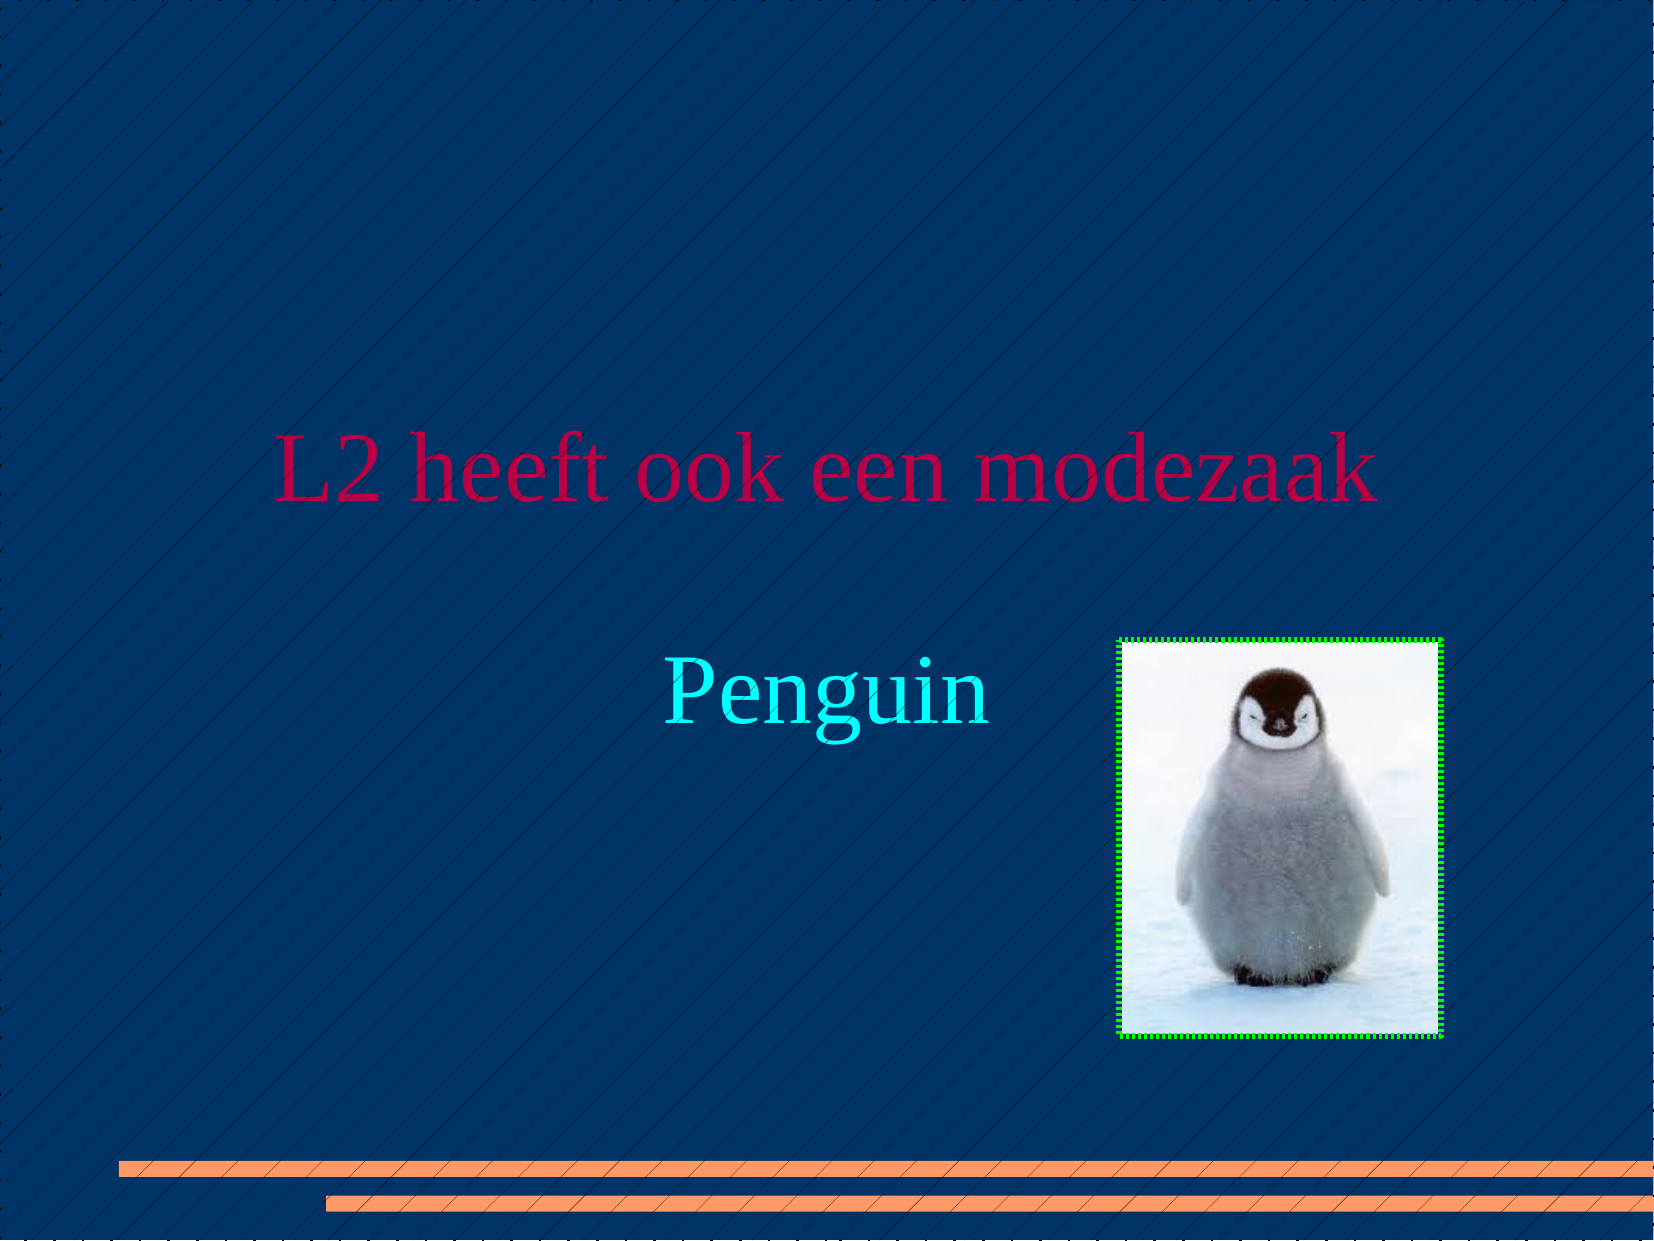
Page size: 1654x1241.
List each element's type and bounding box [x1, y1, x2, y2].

text_box [0, 0, 1654, 1241]
picture [1122, 642, 1438, 1034]
